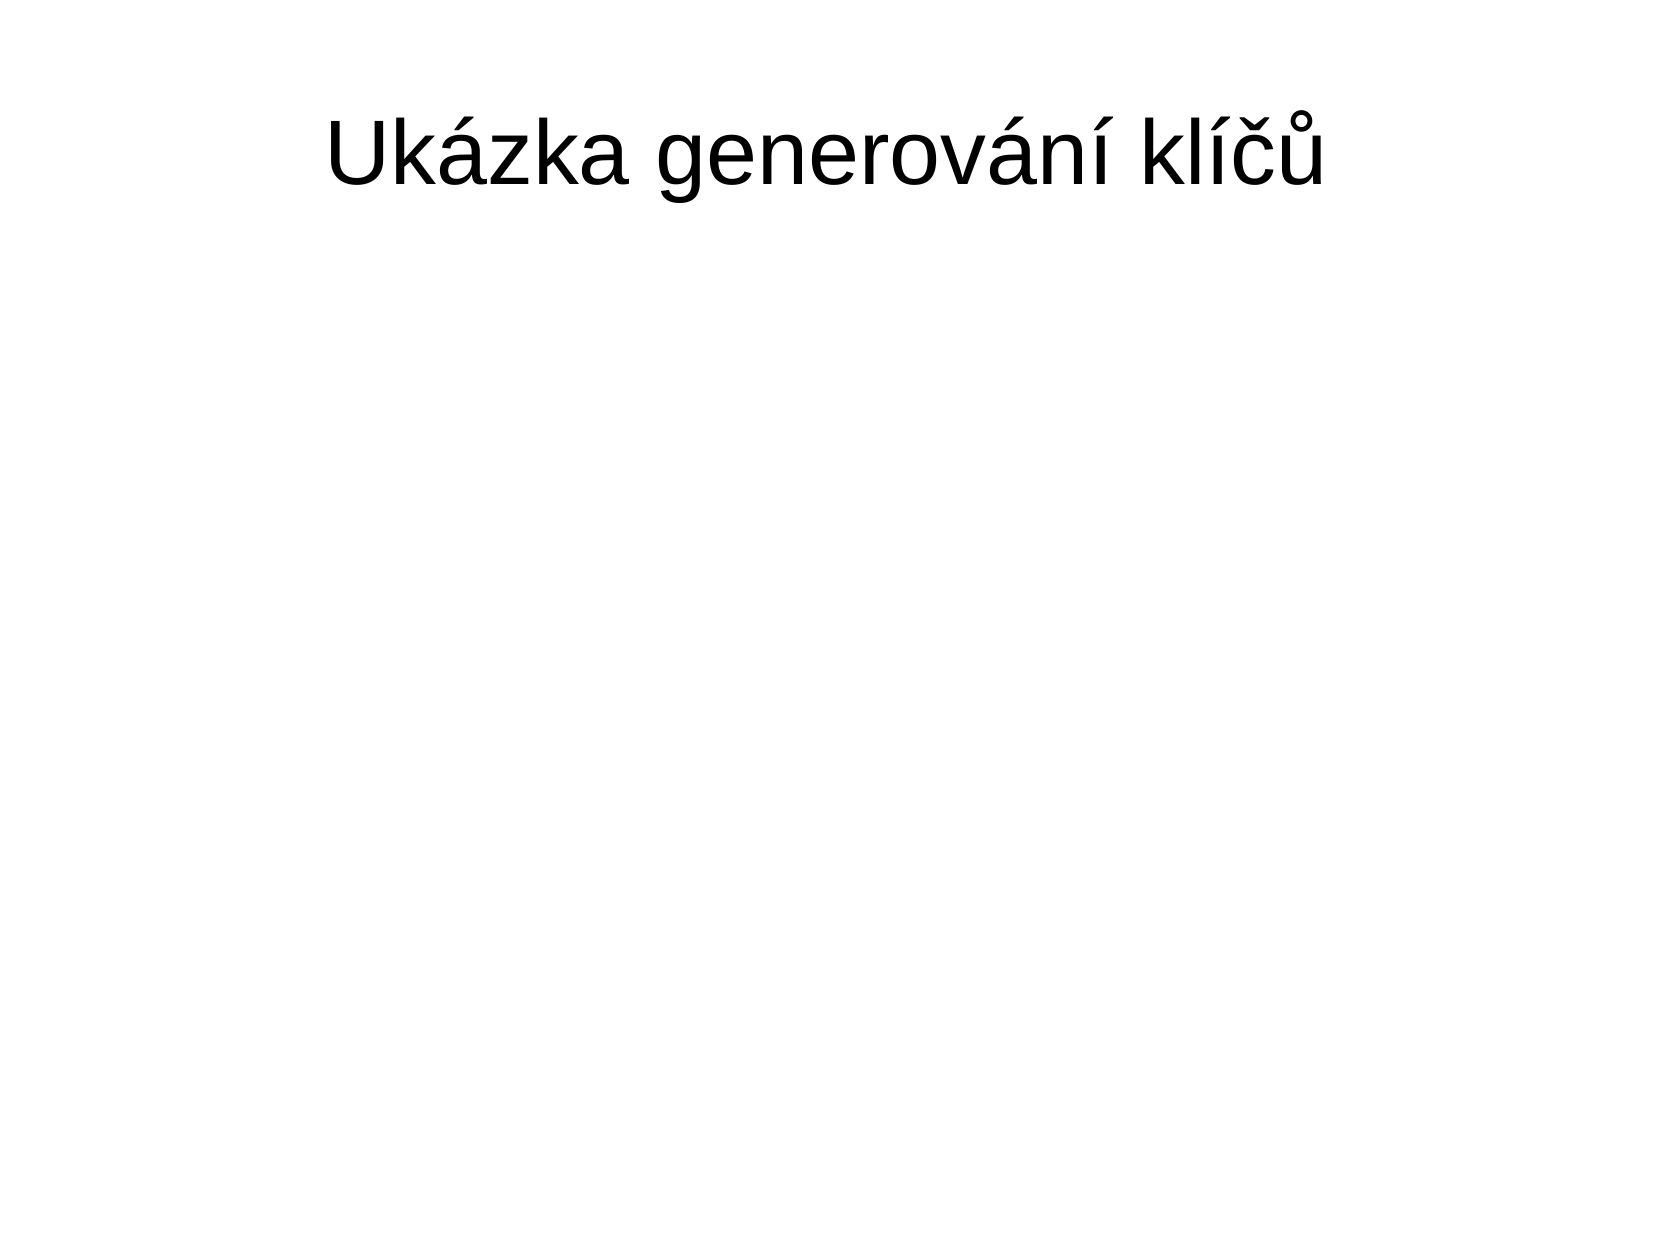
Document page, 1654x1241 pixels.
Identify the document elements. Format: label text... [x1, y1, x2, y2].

title Ukázka generování klíčů [82, 49, 1571, 257]
